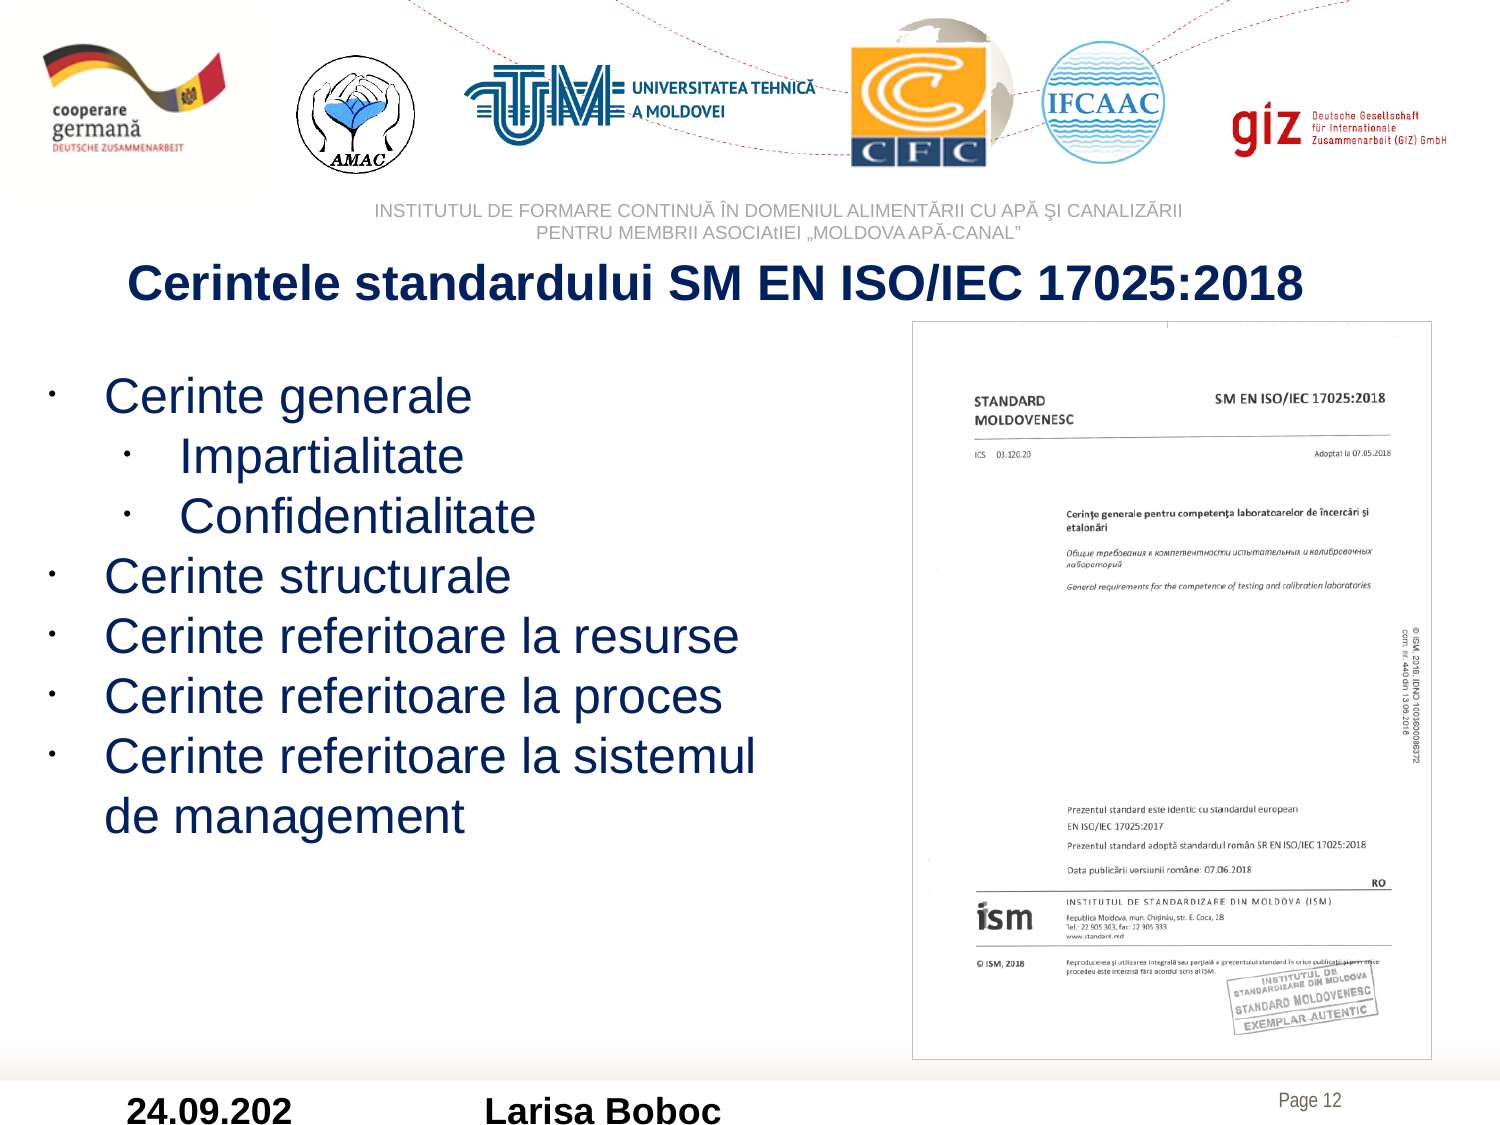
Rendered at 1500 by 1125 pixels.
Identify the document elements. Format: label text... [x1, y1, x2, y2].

text_box Cerinte generale Impartialitate Confidentialitate Cerinte structurale Cerinte referitoare la resurse Cerinte referitoare la proces Cerinte referitoare la sistemul de management [33, 356, 800, 852]
footer Larisa Boboc [469, 1079, 1031, 1120]
picture [0, 0, 1500, 206]
text_box INSTITUTUL DE FORMARE CONTINUĂ ÎN DOMENIUL ALIMENTĂRII CU APĂ ŞI CANALIZĂRII PENTRU MEMBRII ASOCIAtIEI „MOLDOVA APĂ-CANAL” [190, 170, 1366, 243]
picture [0, 321, 1500, 1081]
slide_number 13.07.2021 [111, 1079, 324, 1120]
title Cerintele standardului SM EN ISO/IEC 17025:2018 [112, 243, 1388, 345]
